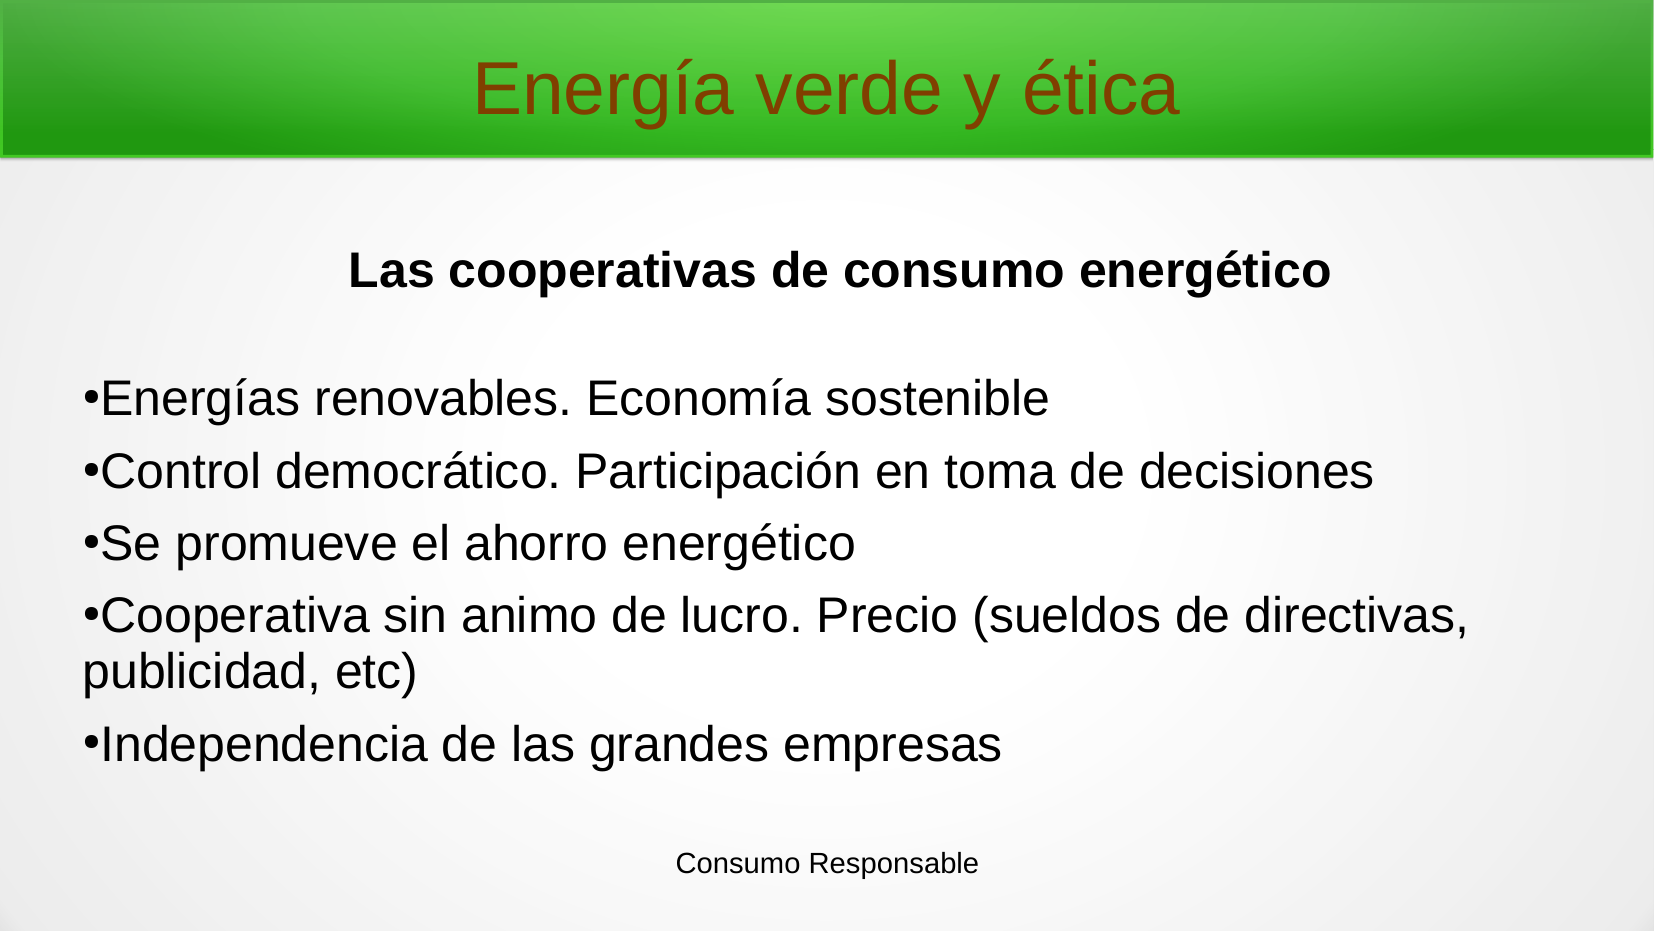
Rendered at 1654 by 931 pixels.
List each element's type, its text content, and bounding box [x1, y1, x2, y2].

title Energía verde y ética [82, 35, 1571, 142]
subtitle Las cooperativas de consumo energético Energías renovables. Economía sostenible Control democrático. Participación en toma de decisiones Se promueve el ahorro energético Cooperativa sin animo de lucro. Precio (sueldos de directivas, publicidad, etc) Independencia de las grandes empresas [82, 222, 1595, 792]
